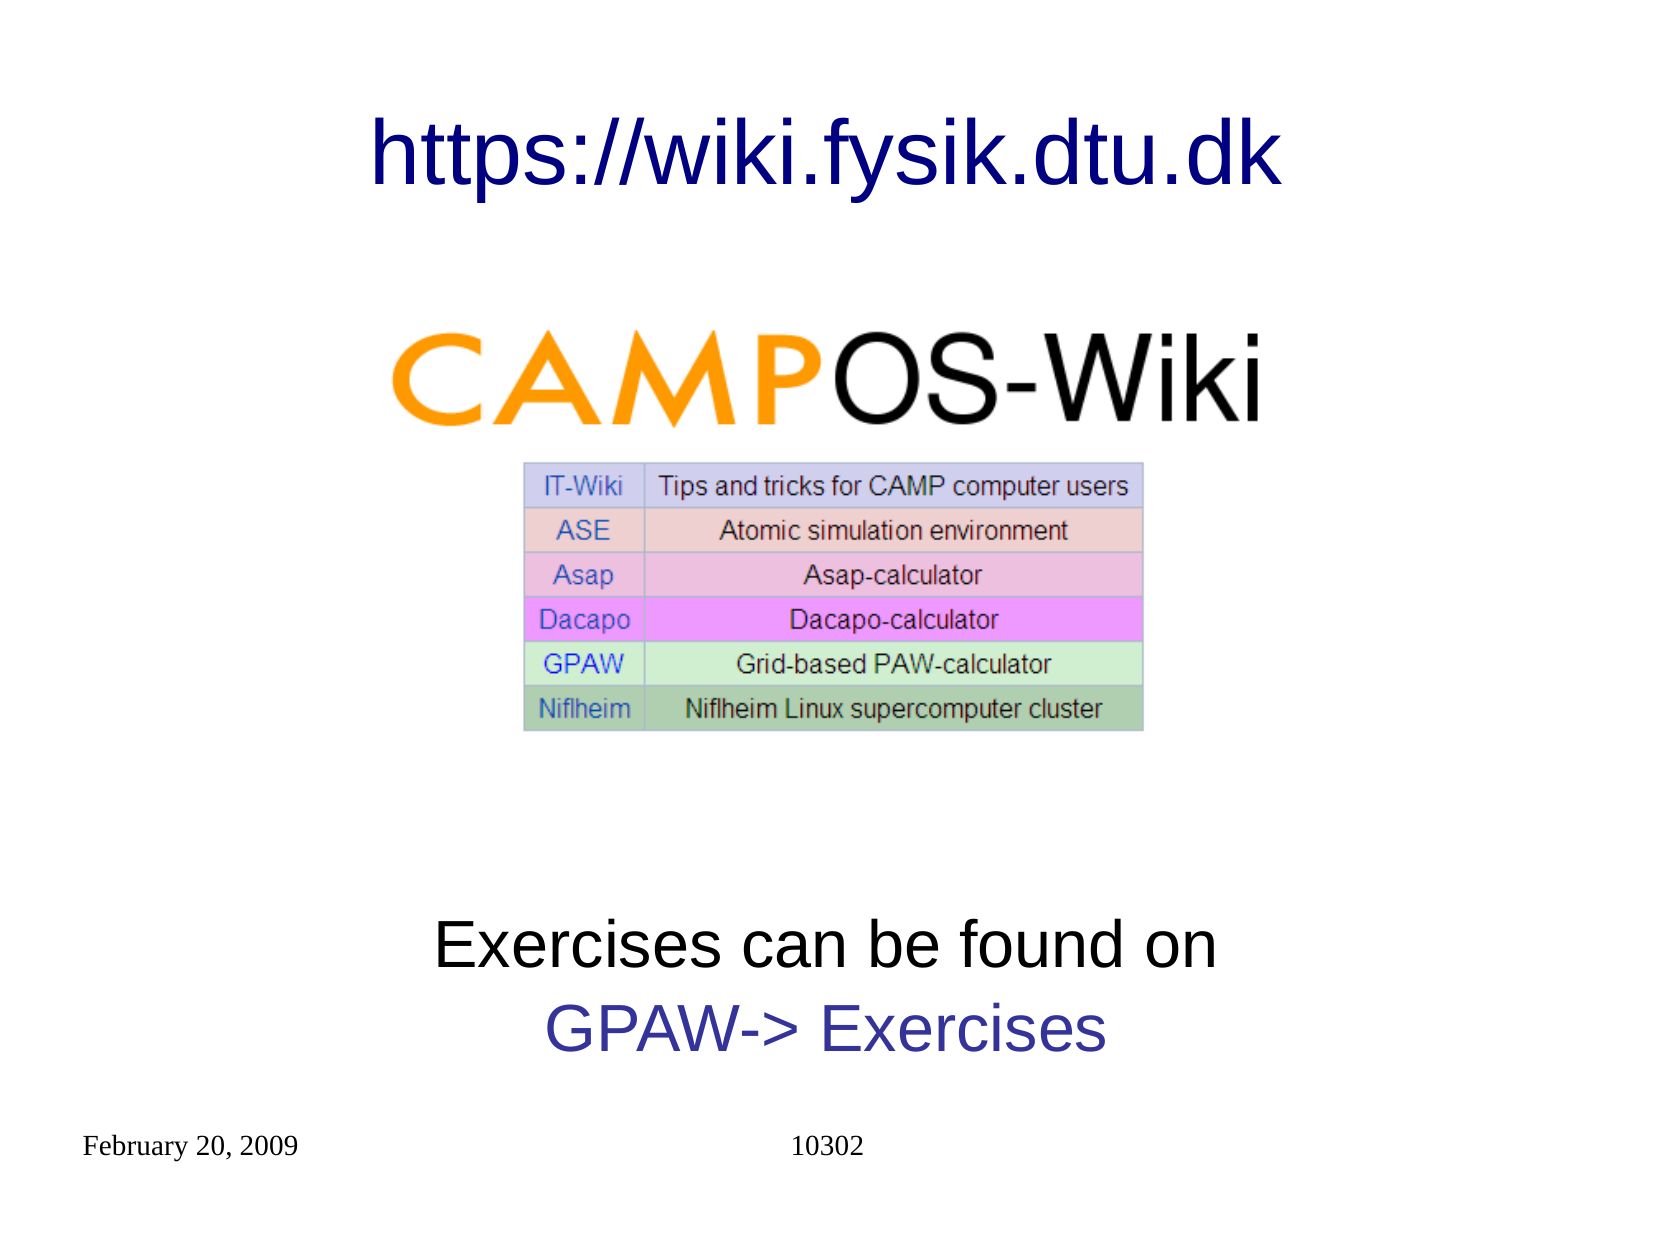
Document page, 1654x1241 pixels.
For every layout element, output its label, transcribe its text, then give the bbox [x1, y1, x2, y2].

picture [384, 320, 1270, 745]
title https://wiki.fysik.dtu.dk [82, 49, 1571, 257]
list Exercises can be found on GPAW-> Exercises [82, 906, 1571, 1108]
